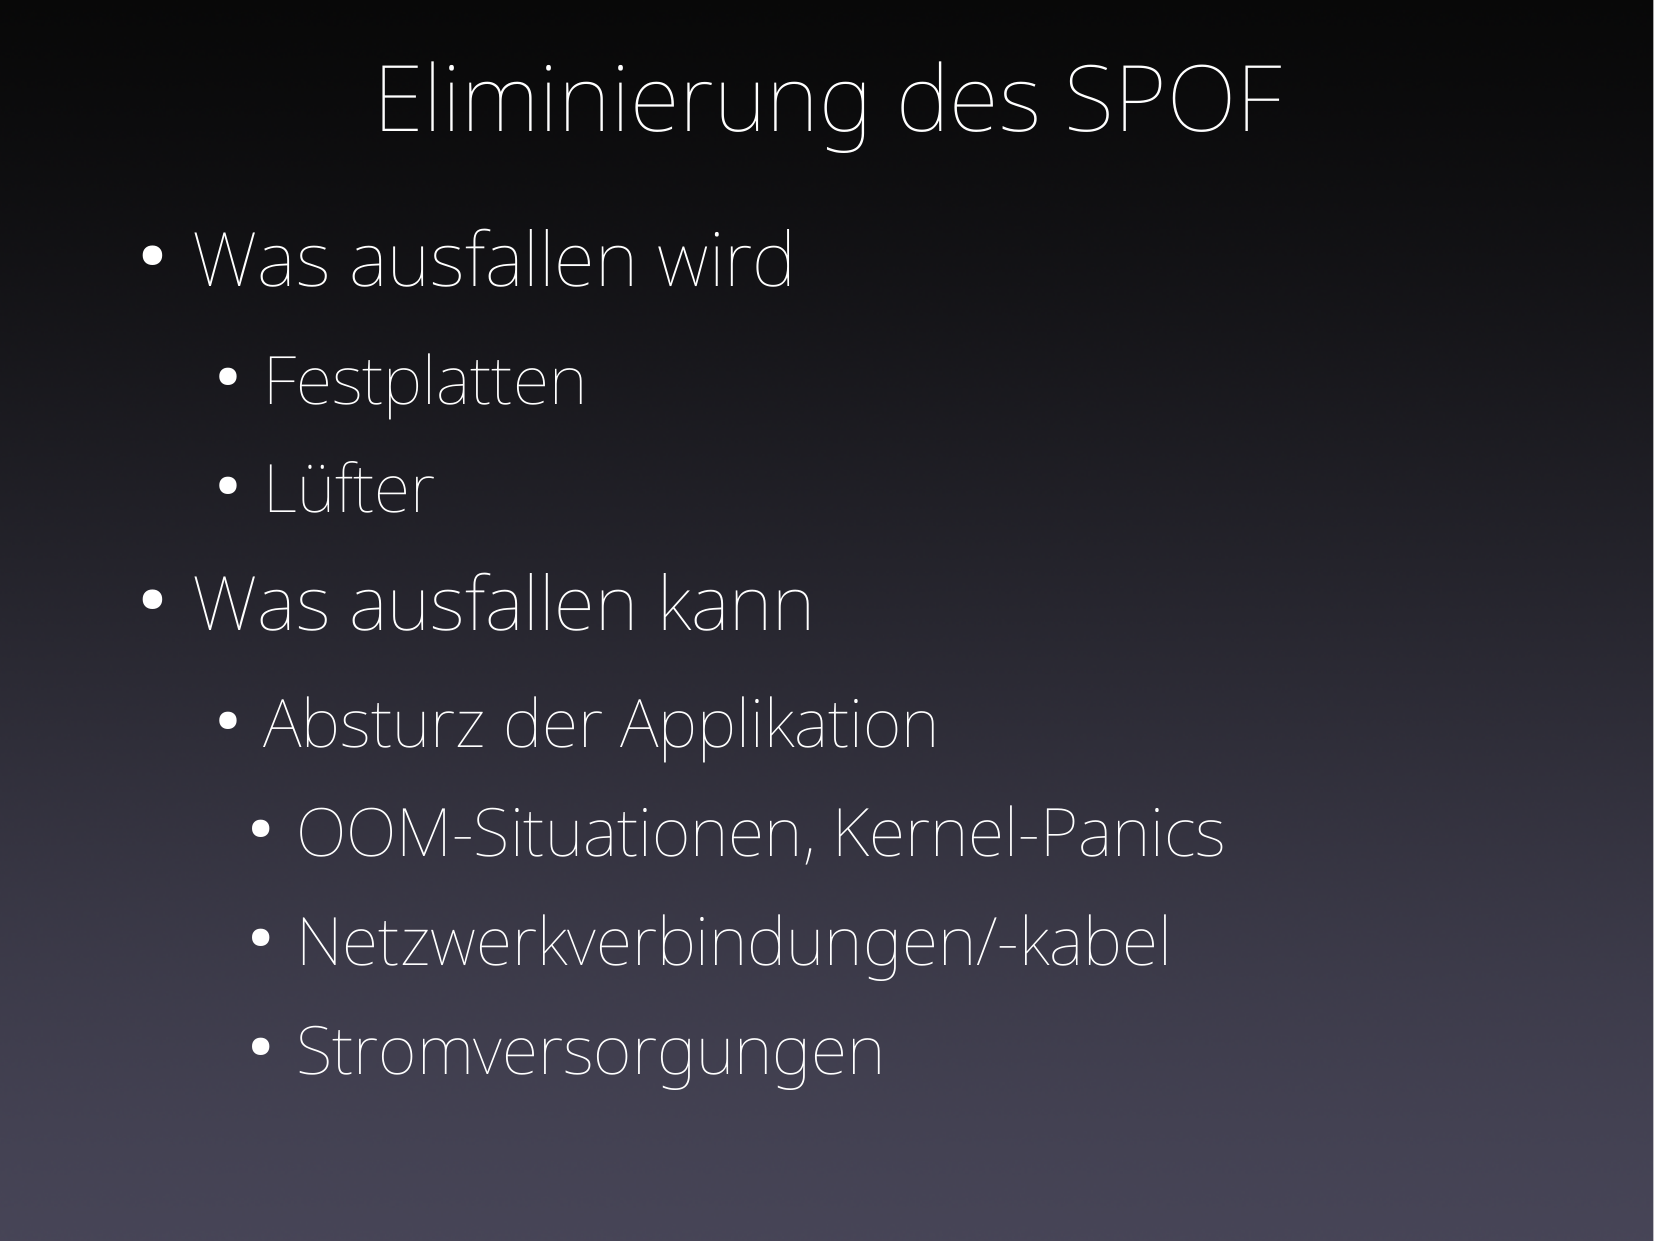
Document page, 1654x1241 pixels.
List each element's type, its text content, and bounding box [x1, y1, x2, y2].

title Eliminierung des SPOF [121, 41, 1534, 150]
list Was ausfallen wird Festplatten Lüfter Was ausfallen kann Absturz der Applikation OOM-Situationen, Kernel-Panics Netzwerkverbindungen/-kabel Stromversorgungen [121, 206, 1534, 1182]
picture [0, 0, 1654, 1241]
